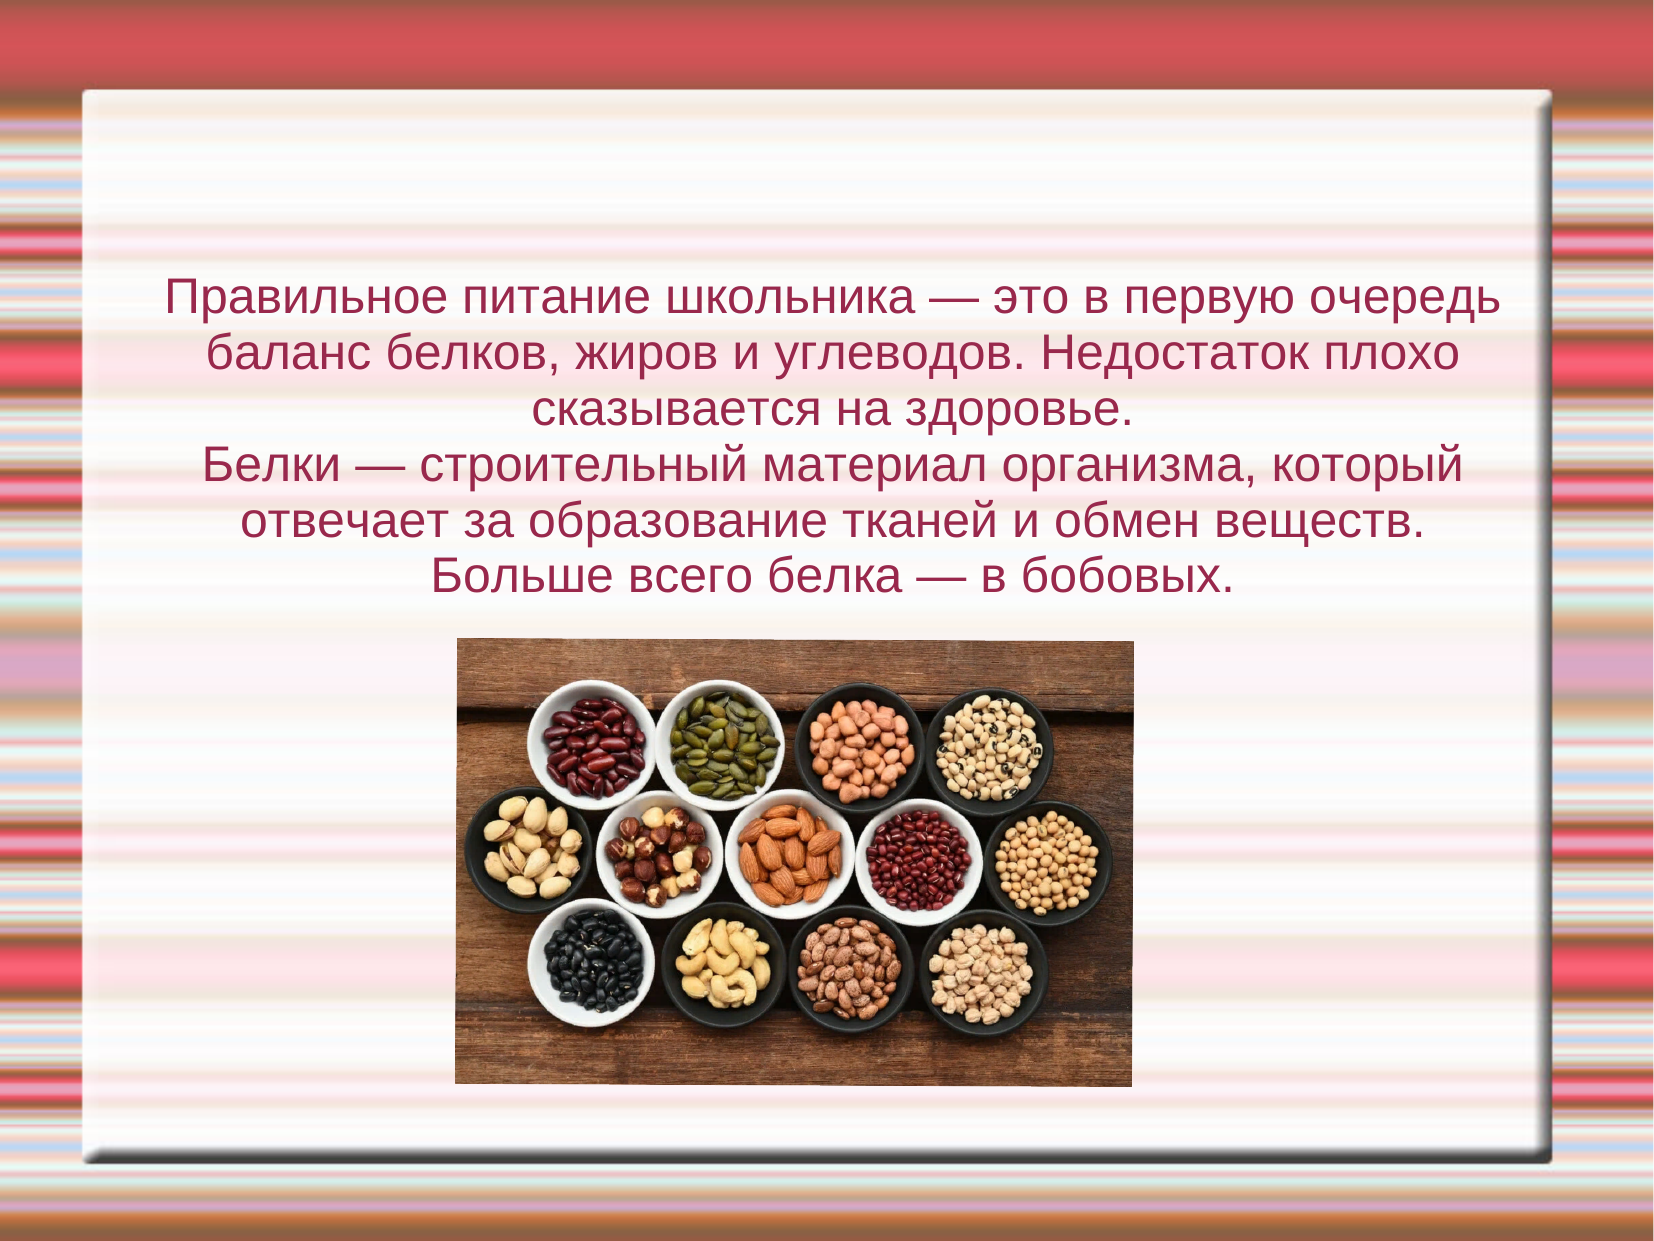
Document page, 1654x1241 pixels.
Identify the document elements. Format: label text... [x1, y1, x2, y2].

picture [0, 0, 1654, 1241]
subtitle Правильное питание школьника — это в первую очередь баланс белков, жиров и углеводов. Недостаток плохо сказывается на здоровье. Белки — строительный материал организма, который отвечает за образование тканей и обмен веществ. Больше всего белка — в бобовых. [142, 212, 1524, 994]
